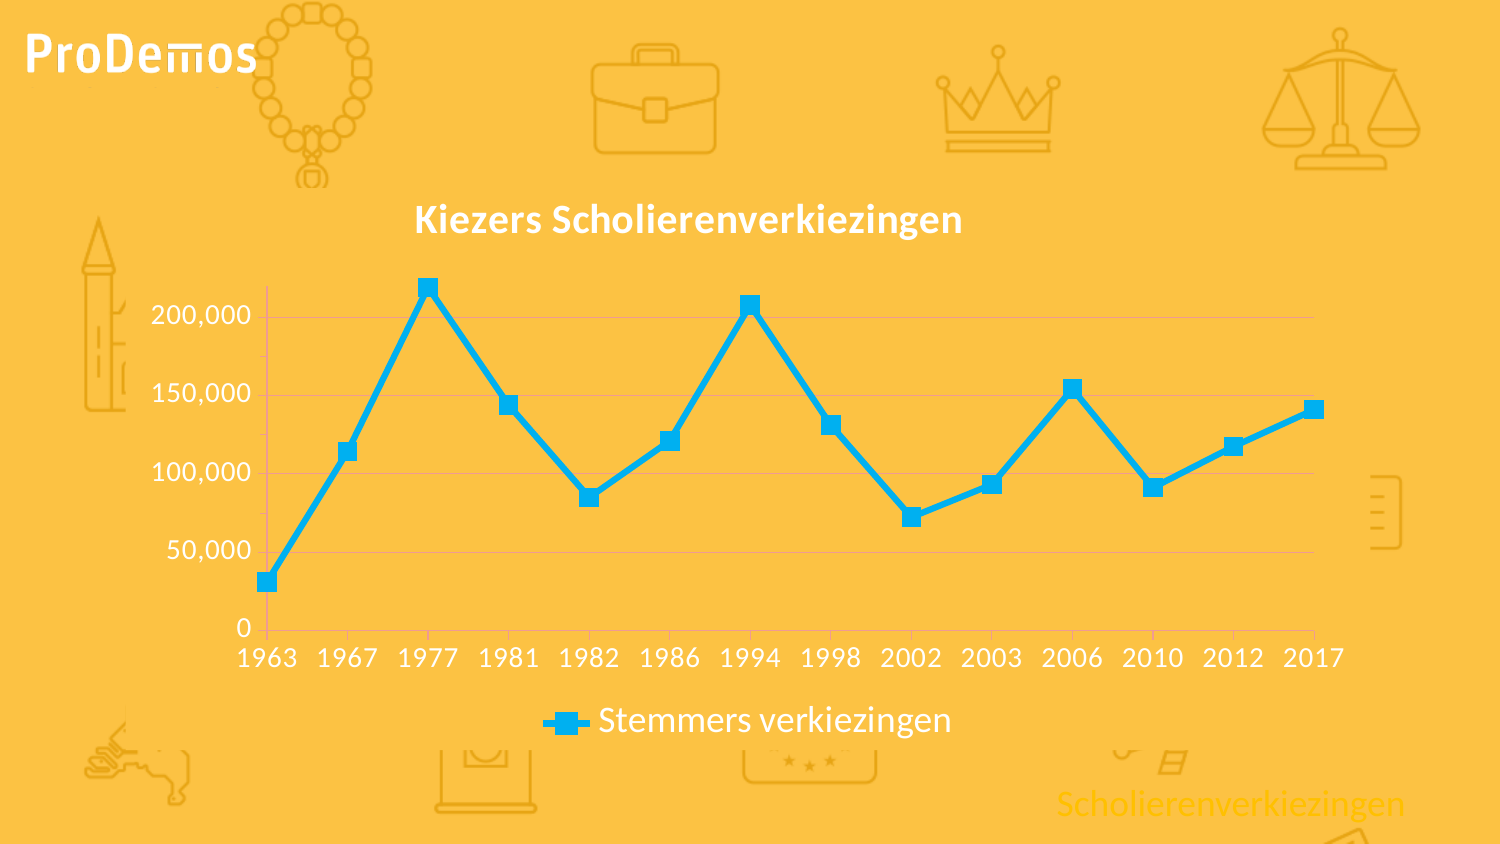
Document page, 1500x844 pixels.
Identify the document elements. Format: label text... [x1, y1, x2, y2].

picture [4, 0, 277, 88]
chart [125, 188, 1371, 751]
text_box Scholierenverkiezingen [1041, 771, 1488, 823]
